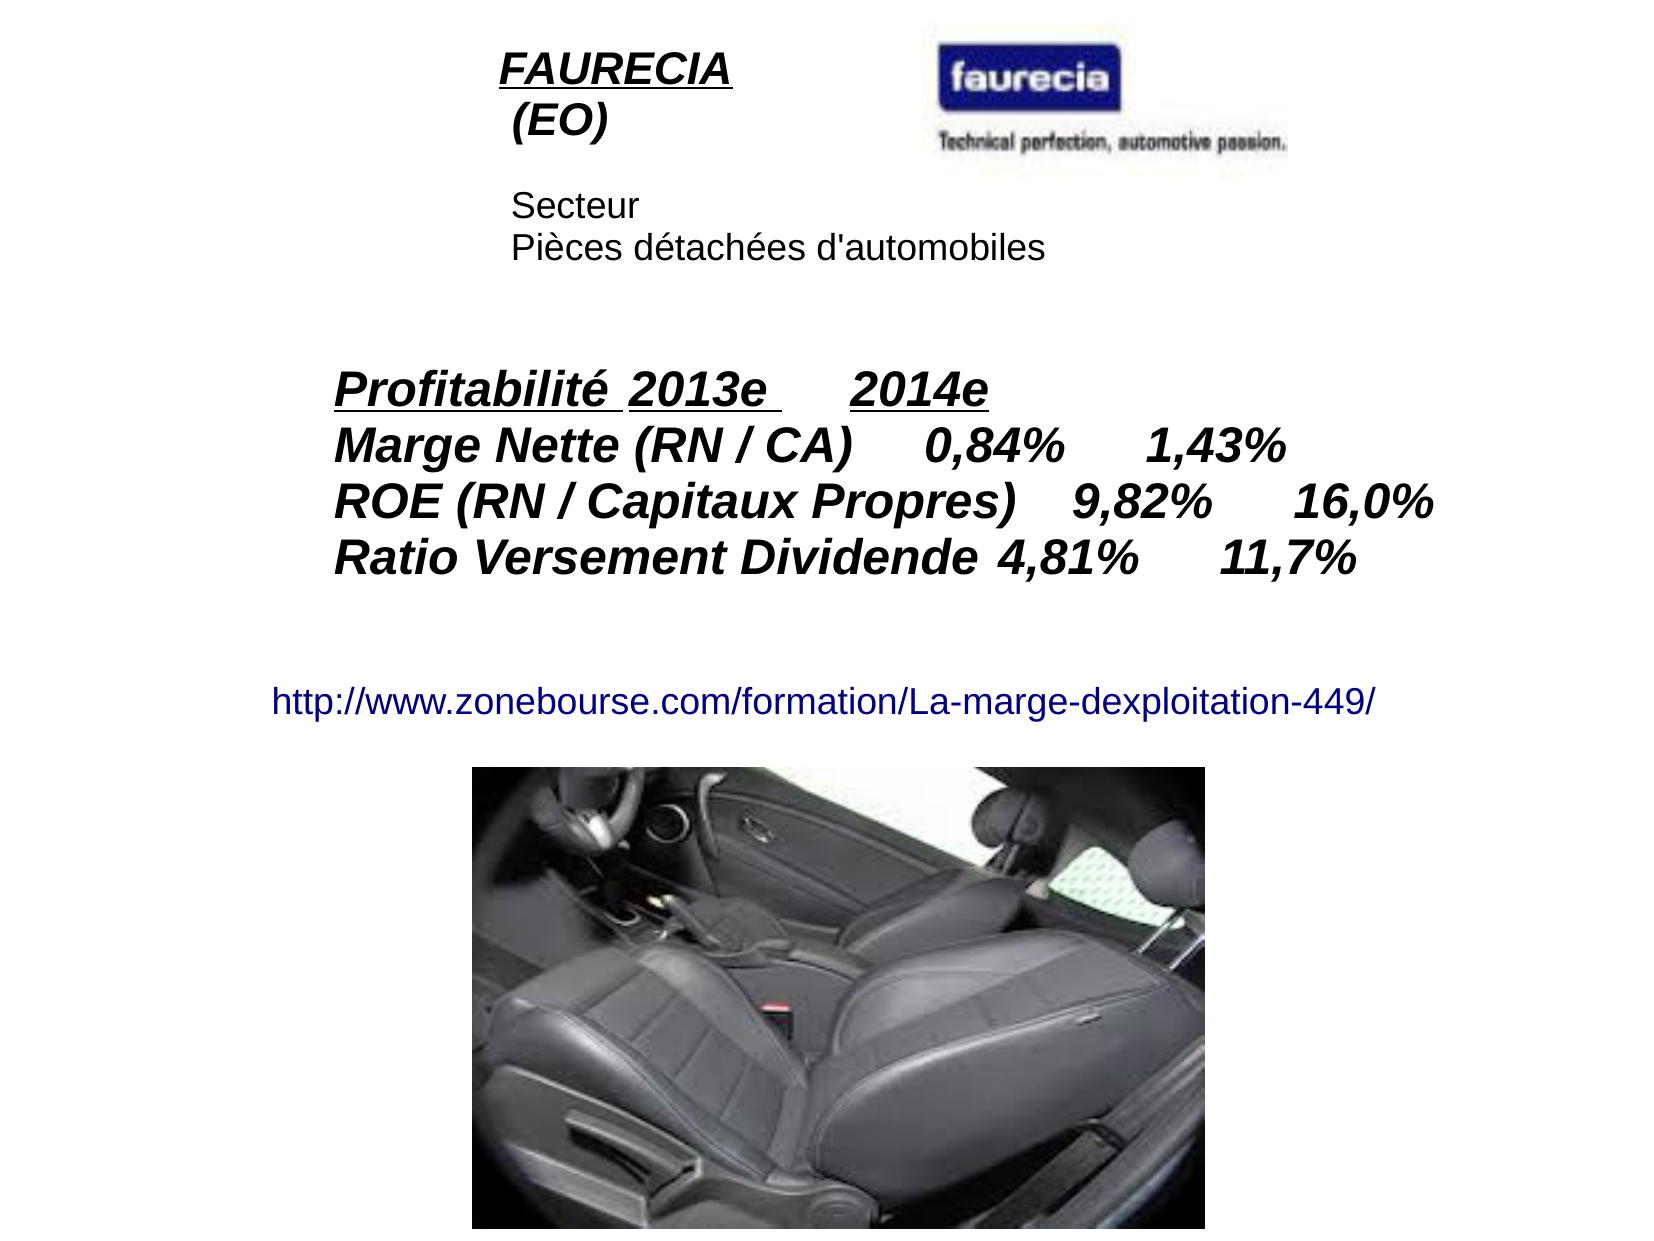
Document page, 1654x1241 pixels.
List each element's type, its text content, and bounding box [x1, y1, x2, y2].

picture [472, 767, 1205, 1229]
picture [921, 23, 1288, 178]
text_box Secteur Pièces détachées d'automobiles [496, 177, 1072, 277]
text_box Profitabilité 2013e 2014e Marge Nette (RN / CA) 0,84% 1,43% ROE (RN / Capitaux Propres) 9,82% 16,0% Ratio Versement Dividende 4,81% 11,7% [318, 354, 1654, 626]
text_box FAURECIA (EO) [484, 35, 851, 154]
text_box http://www.zonebourse.com/formation/La-marge-dexploitation-449/ [256, 673, 1630, 745]
